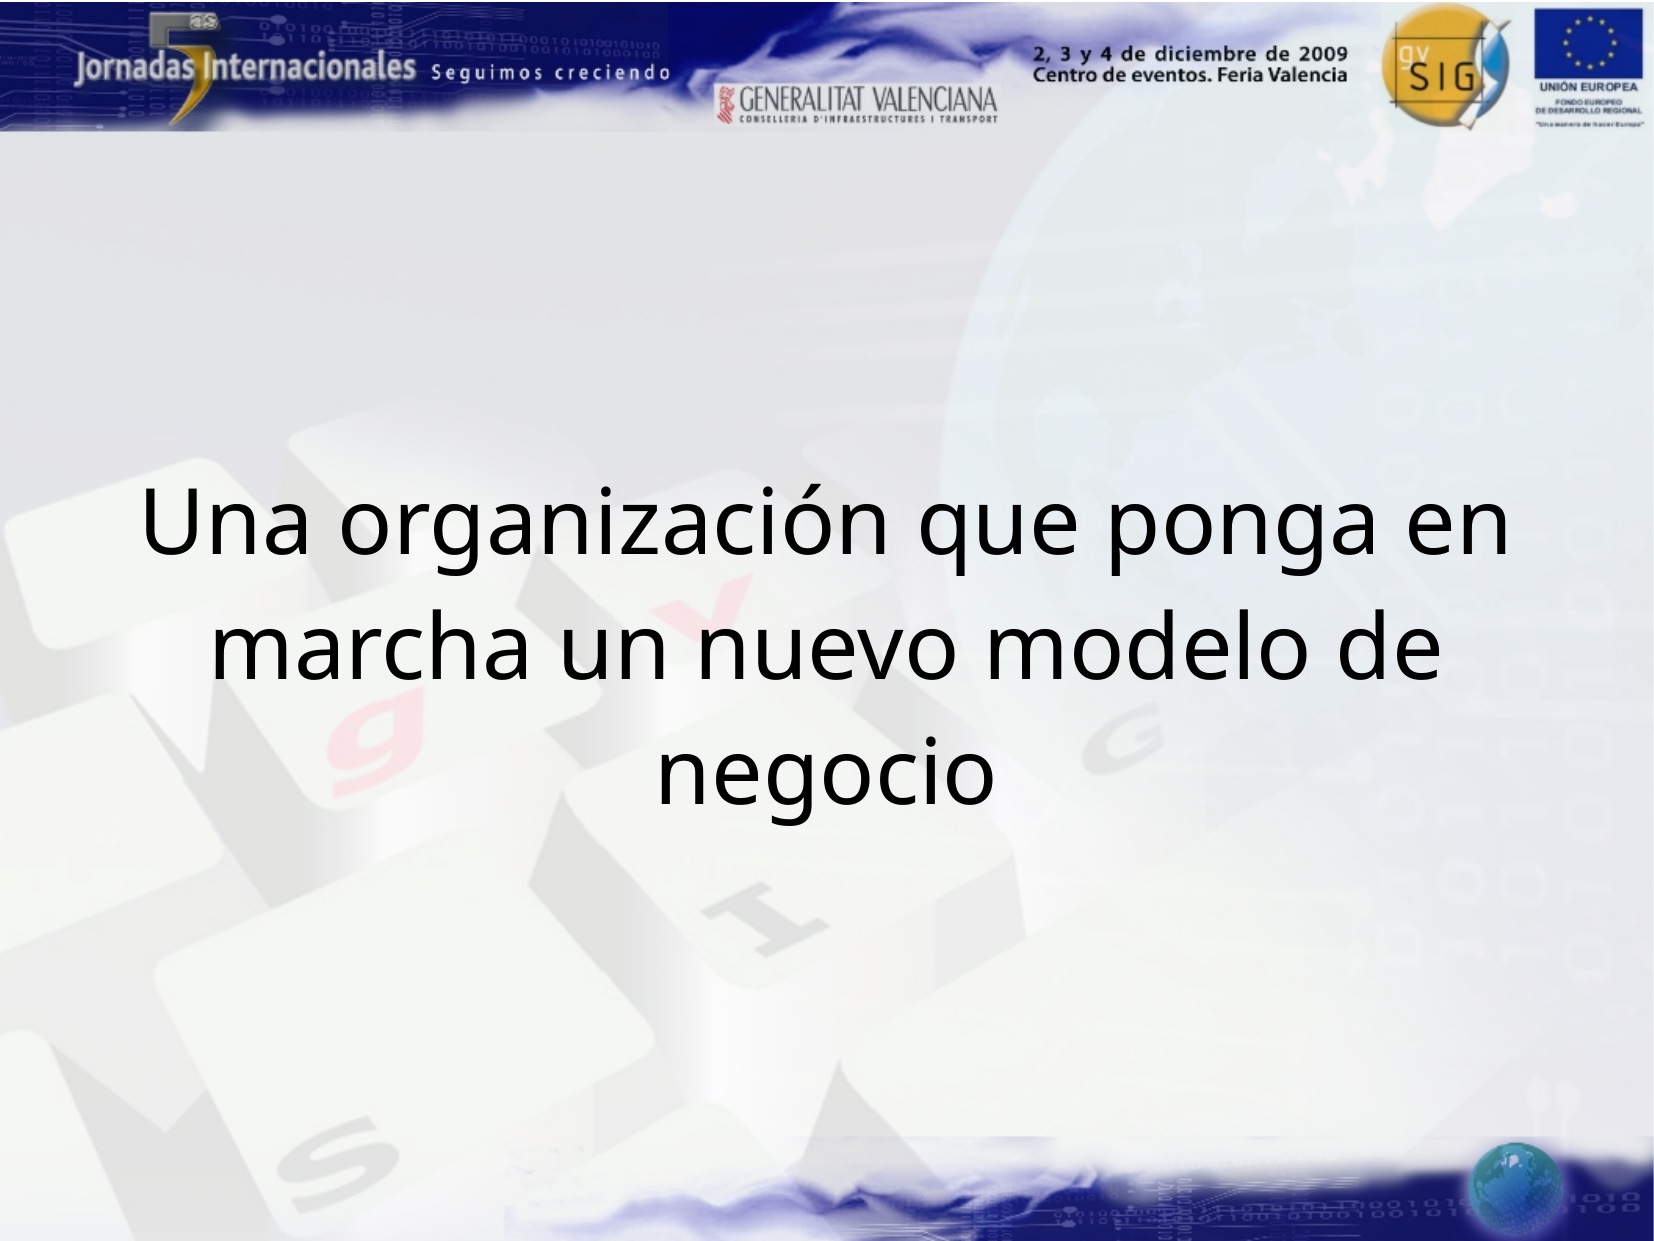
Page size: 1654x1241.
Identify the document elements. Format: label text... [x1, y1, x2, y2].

text_box Una organización que ponga en marcha un nuevo modelo de negocio [88, 448, 1565, 802]
picture [0, 2, 1654, 1241]
